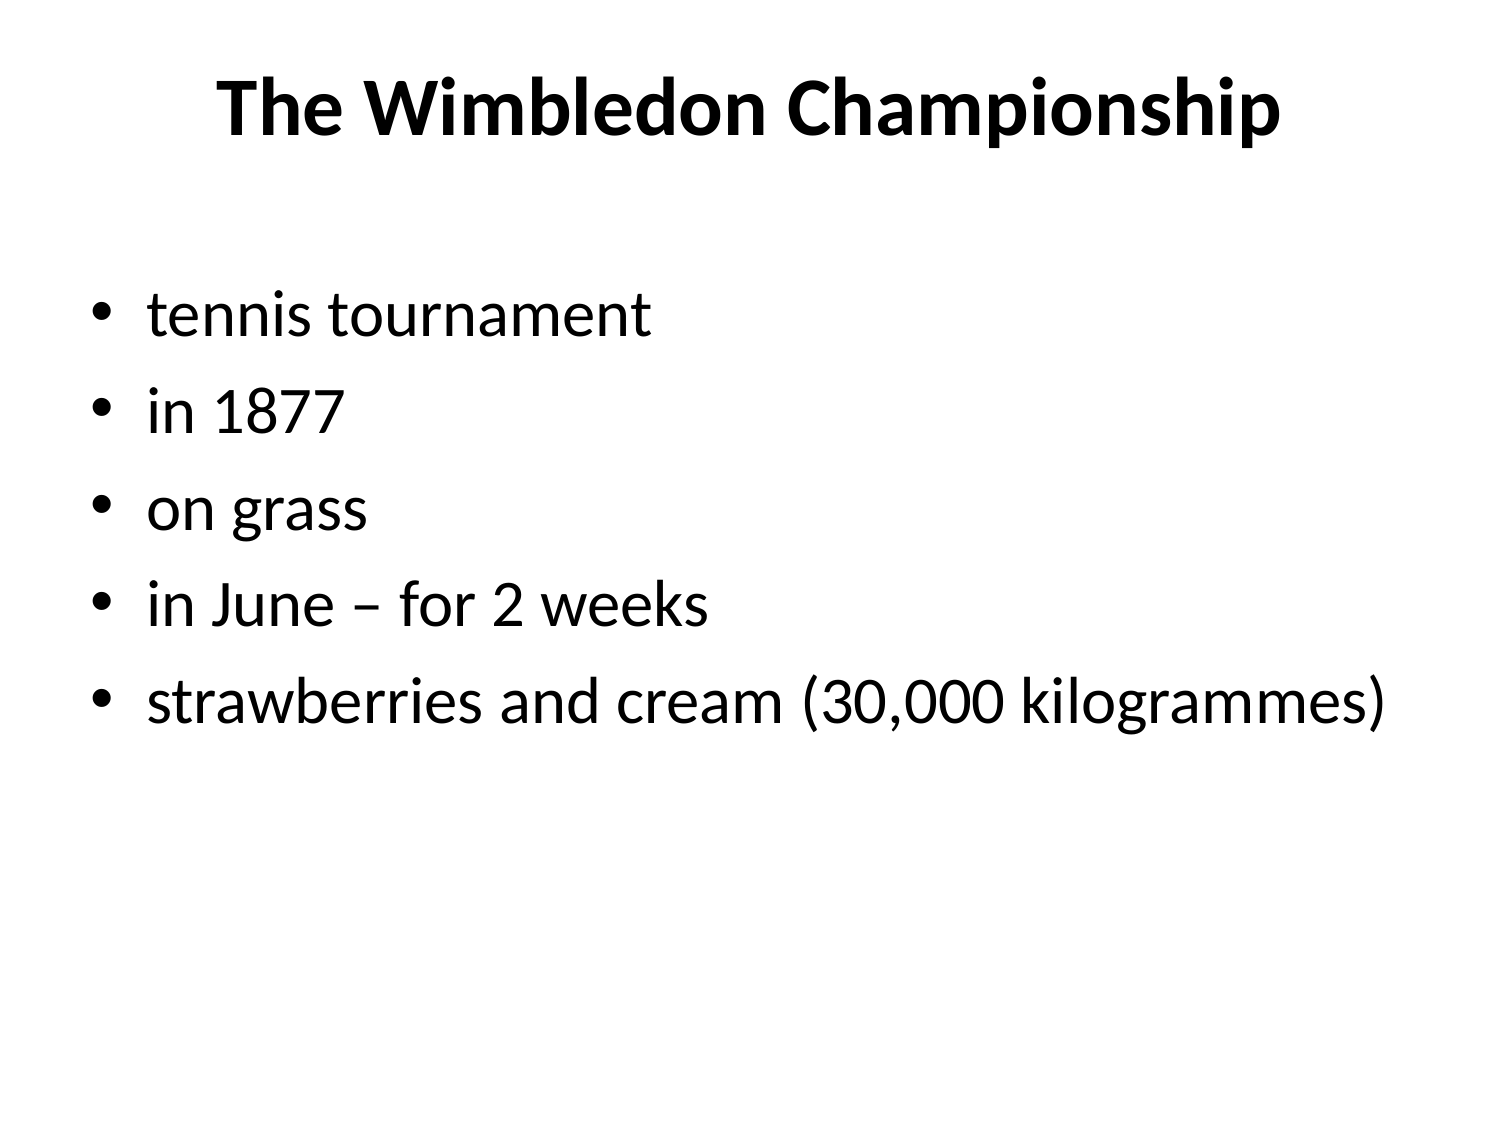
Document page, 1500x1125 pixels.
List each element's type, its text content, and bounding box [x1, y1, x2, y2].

list tennis tournament in 1877 on grass in June – for 2 weeks strawberries and cream (30,000 kilogrammes) [75, 262, 1426, 1005]
title The Wimbledon Championship [75, 45, 1426, 233]
